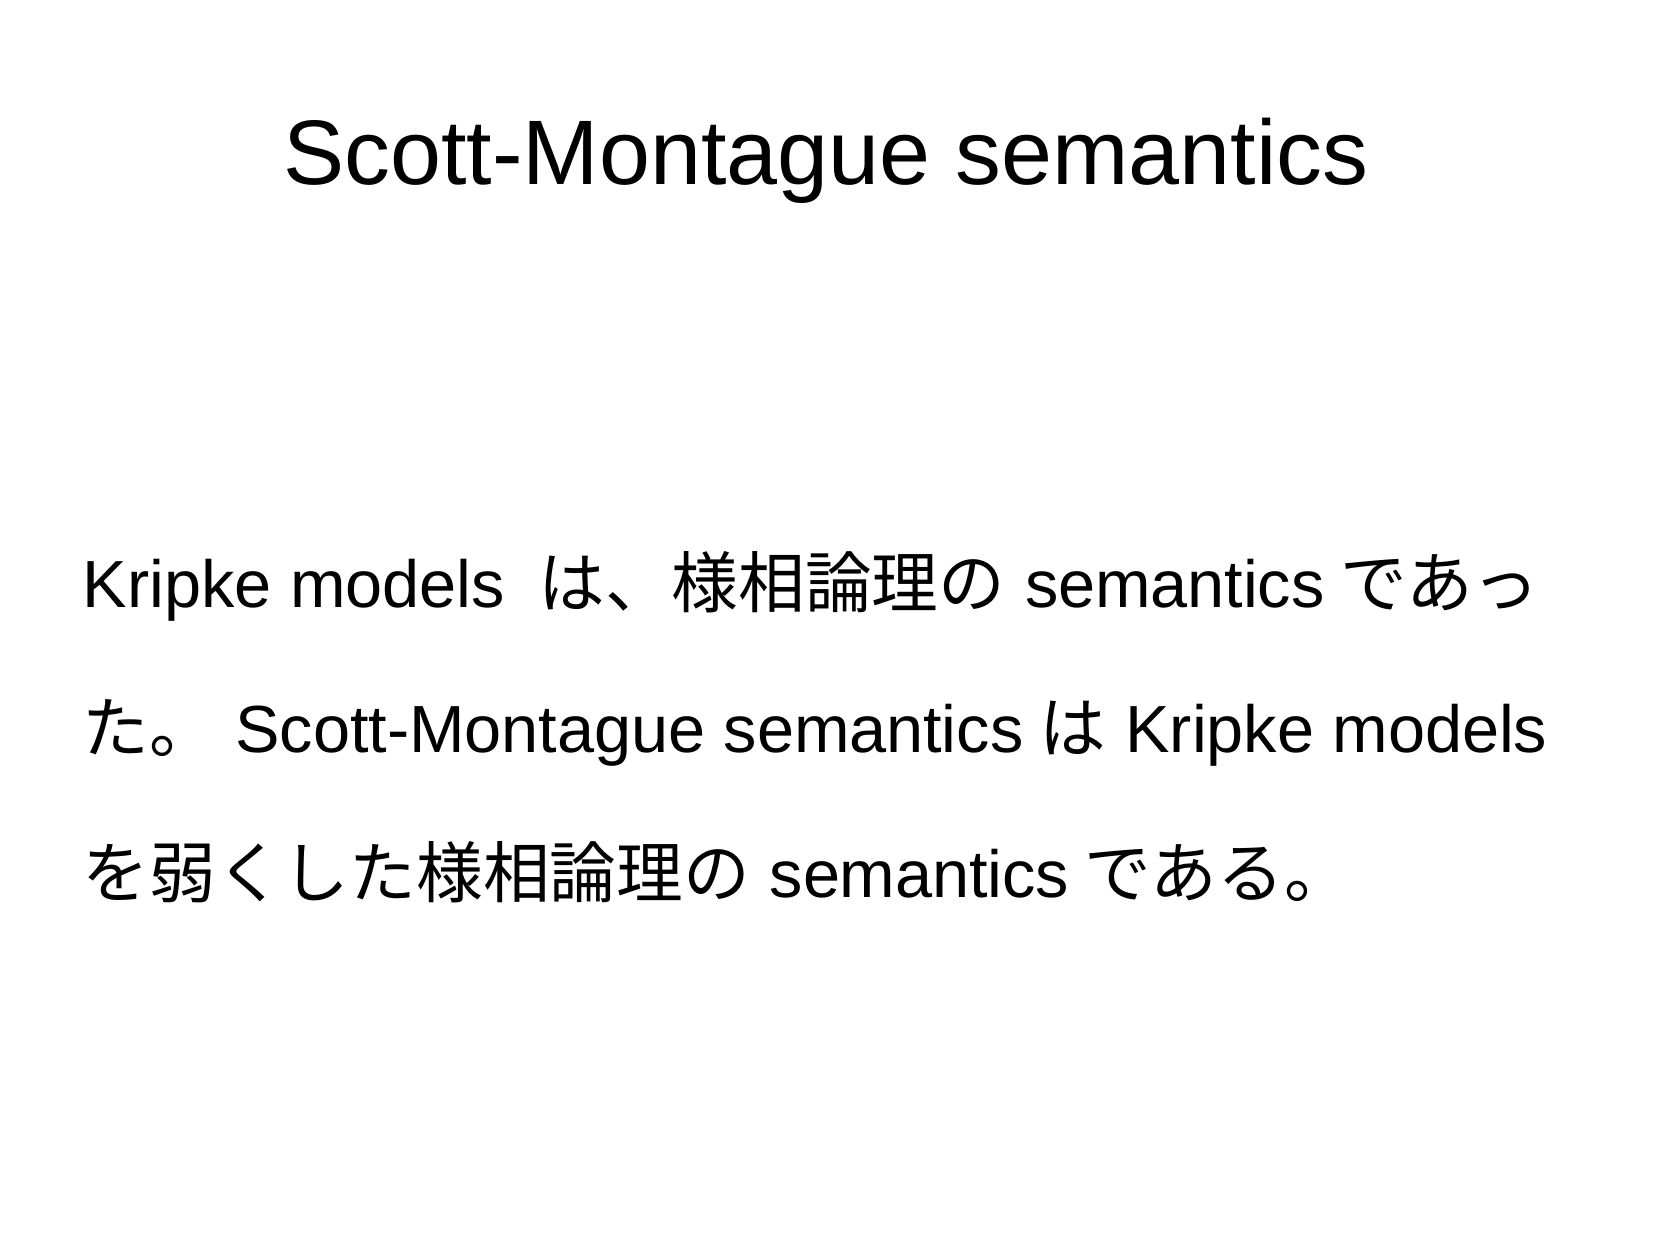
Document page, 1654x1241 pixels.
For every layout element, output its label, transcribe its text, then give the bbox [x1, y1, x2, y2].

title Scott-Montague semantics [82, 49, 1571, 257]
subtitle Kripke models は、様相論理のsemanticsであった。Scott-Montague semanticsはKripke modelsを弱くした様相論理のsemanticsである。 [82, 290, 1571, 1109]
